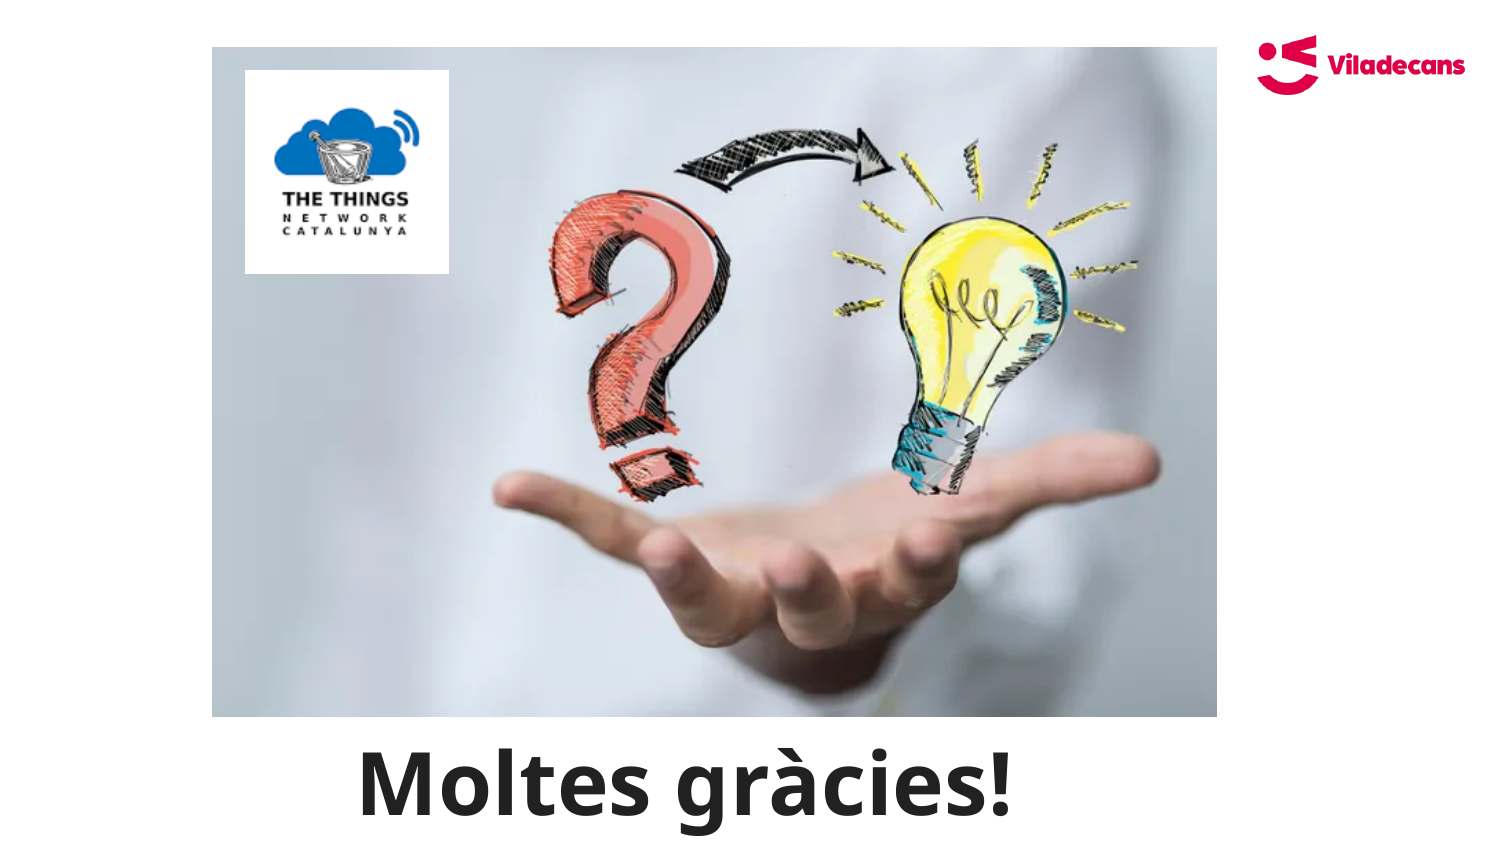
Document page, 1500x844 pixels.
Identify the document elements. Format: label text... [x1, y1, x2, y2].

title Moltes gràcies! [340, 712, 1500, 844]
picture [212, 47, 1217, 717]
picture [1257, 35, 1465, 95]
